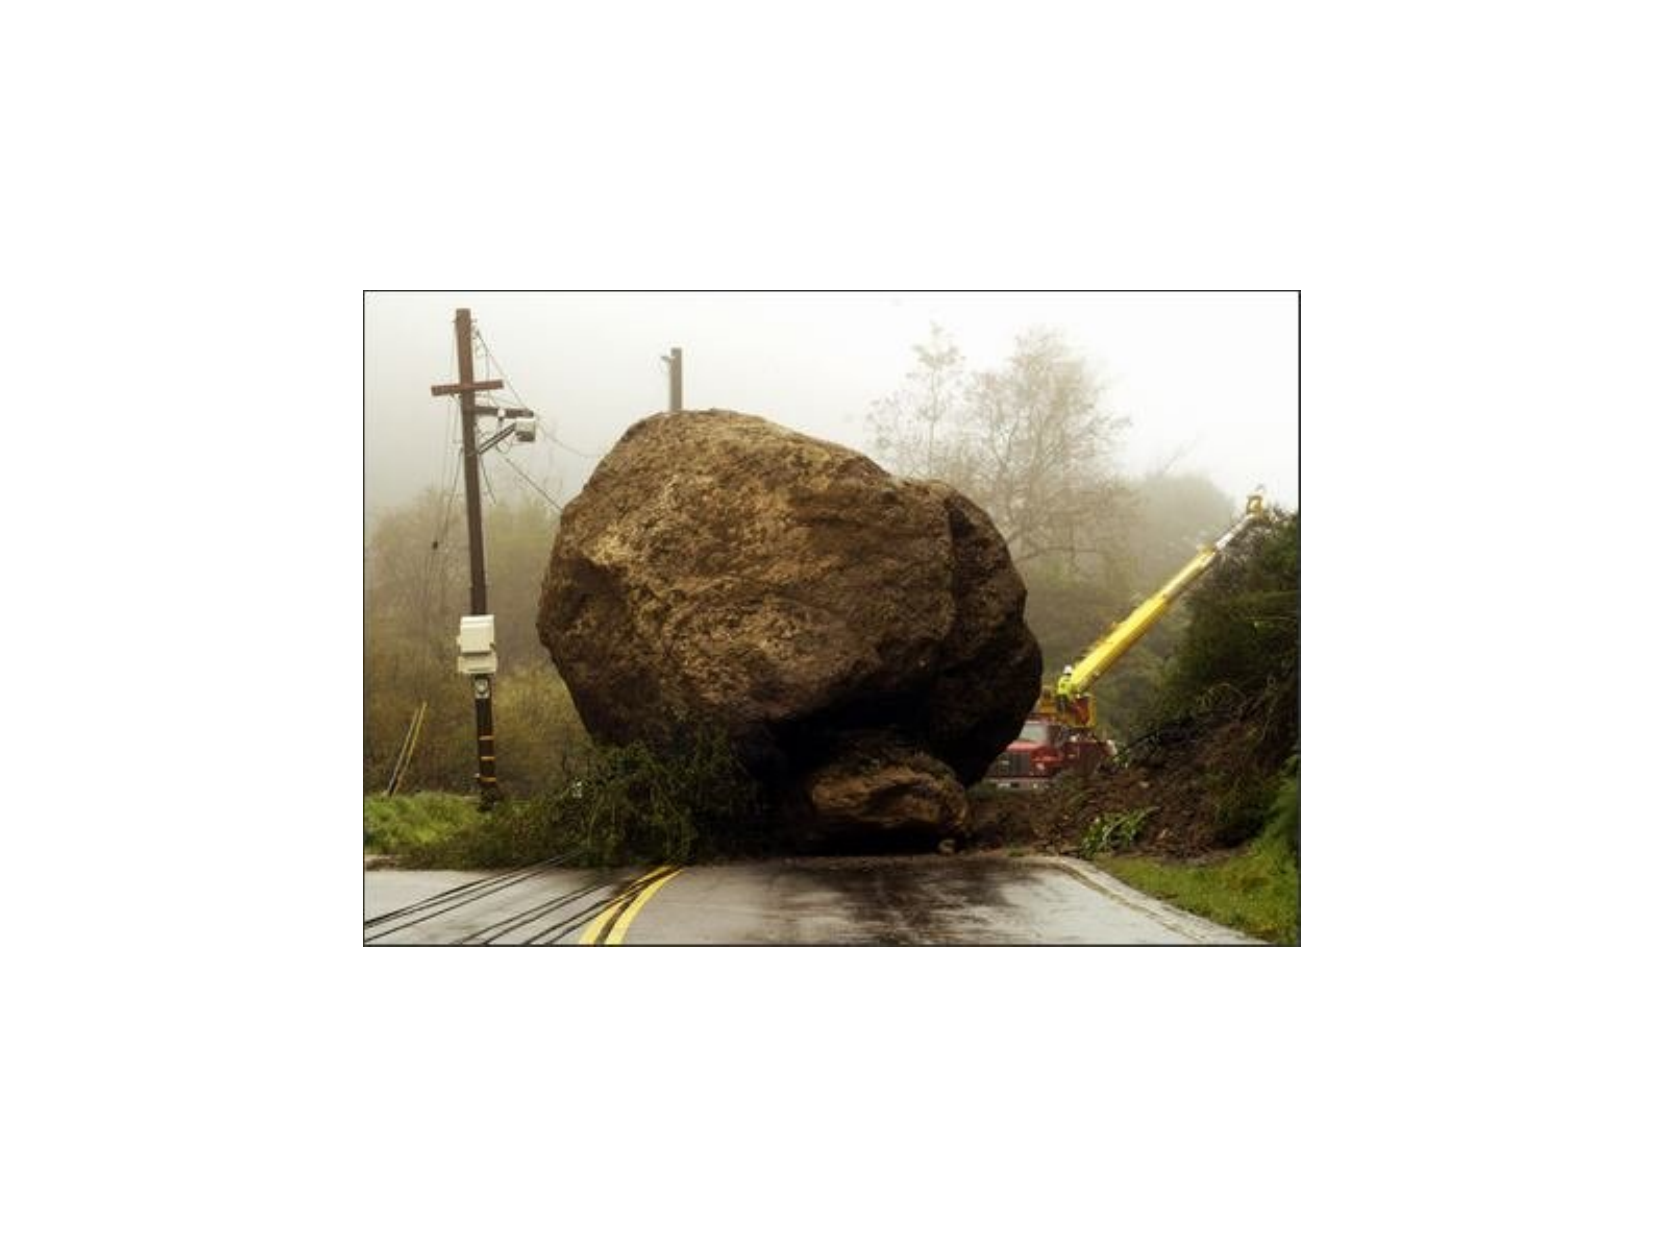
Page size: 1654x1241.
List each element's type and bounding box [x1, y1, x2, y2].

picture [363, 290, 1301, 947]
